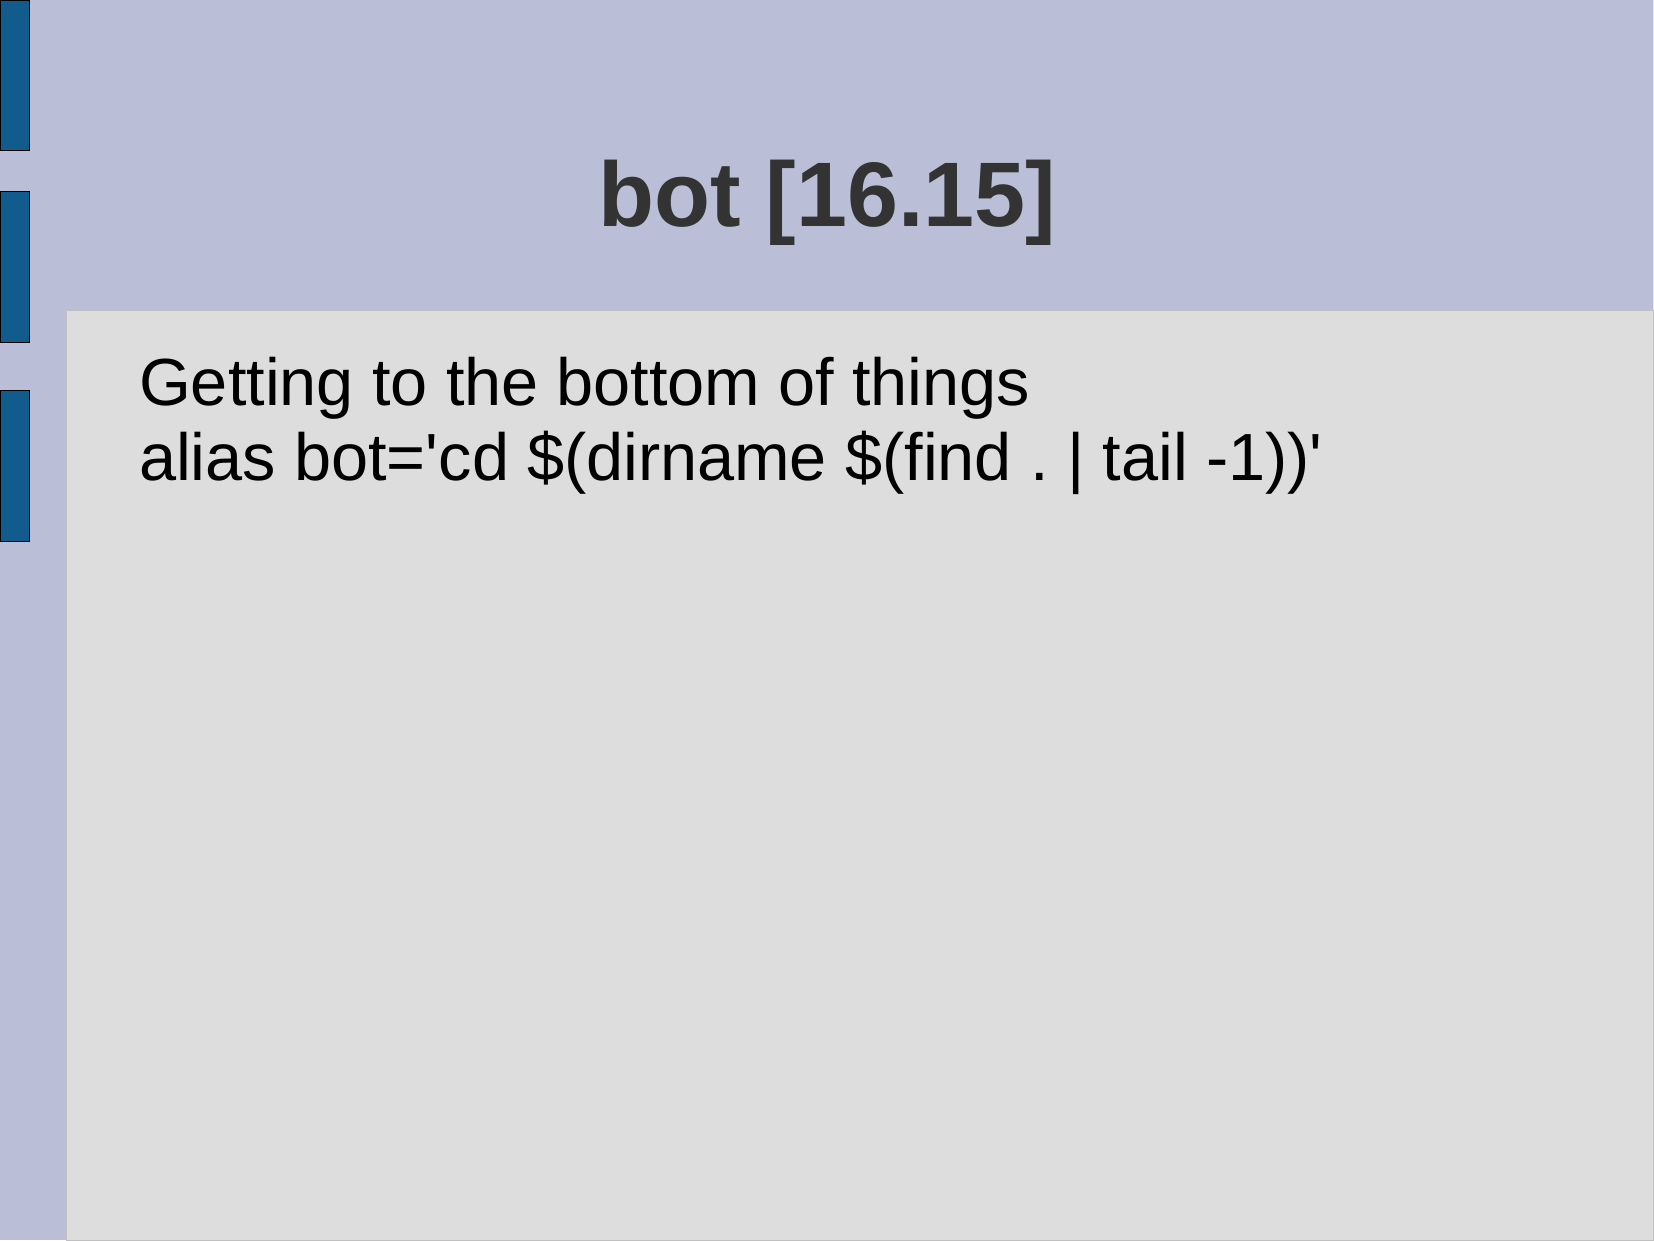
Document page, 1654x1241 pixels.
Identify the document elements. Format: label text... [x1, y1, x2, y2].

title bot [16.15] [121, 98, 1534, 291]
list Getting to the bottom of things alias bot='cd $(dirname $(find . | tail -1))' [121, 344, 1534, 1112]
